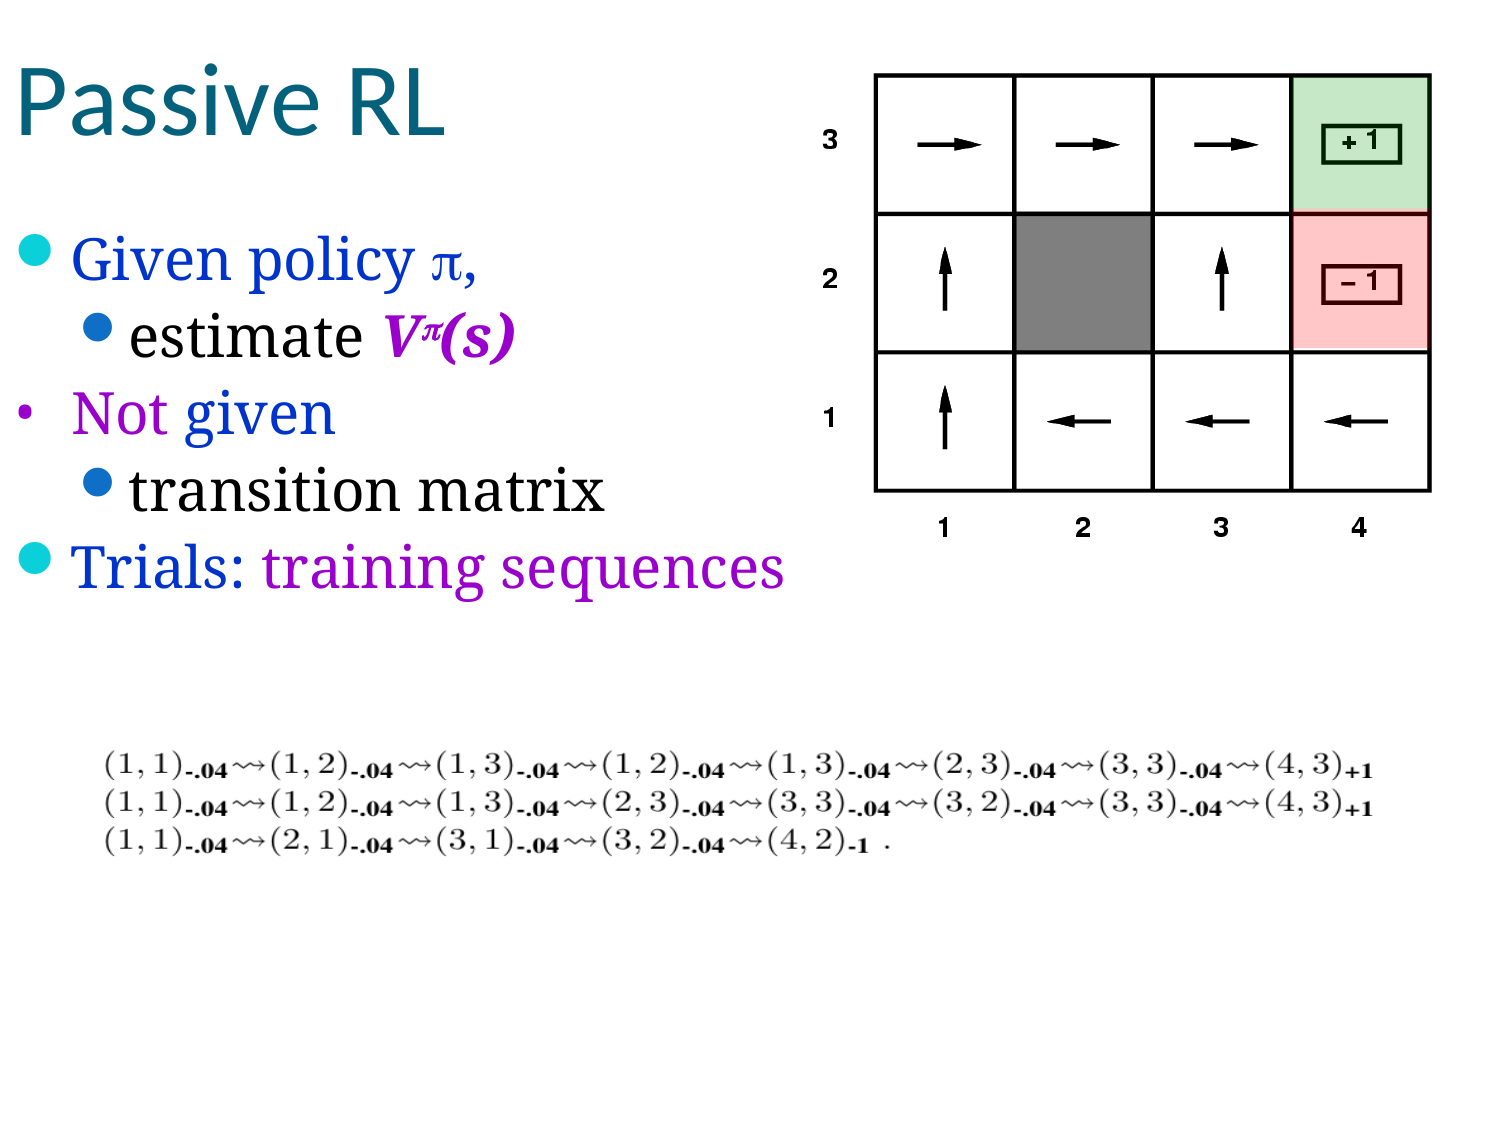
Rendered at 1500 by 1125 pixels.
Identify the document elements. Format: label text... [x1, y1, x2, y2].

chart [806, 45, 1444, 561]
list Given policy , estimate V(s) Not given transition matrix Trials: training sequences [0, 214, 914, 890]
text_box [1291, 77, 1431, 349]
picture [104, 736, 1409, 860]
title Passive RL [0, 0, 1040, 188]
